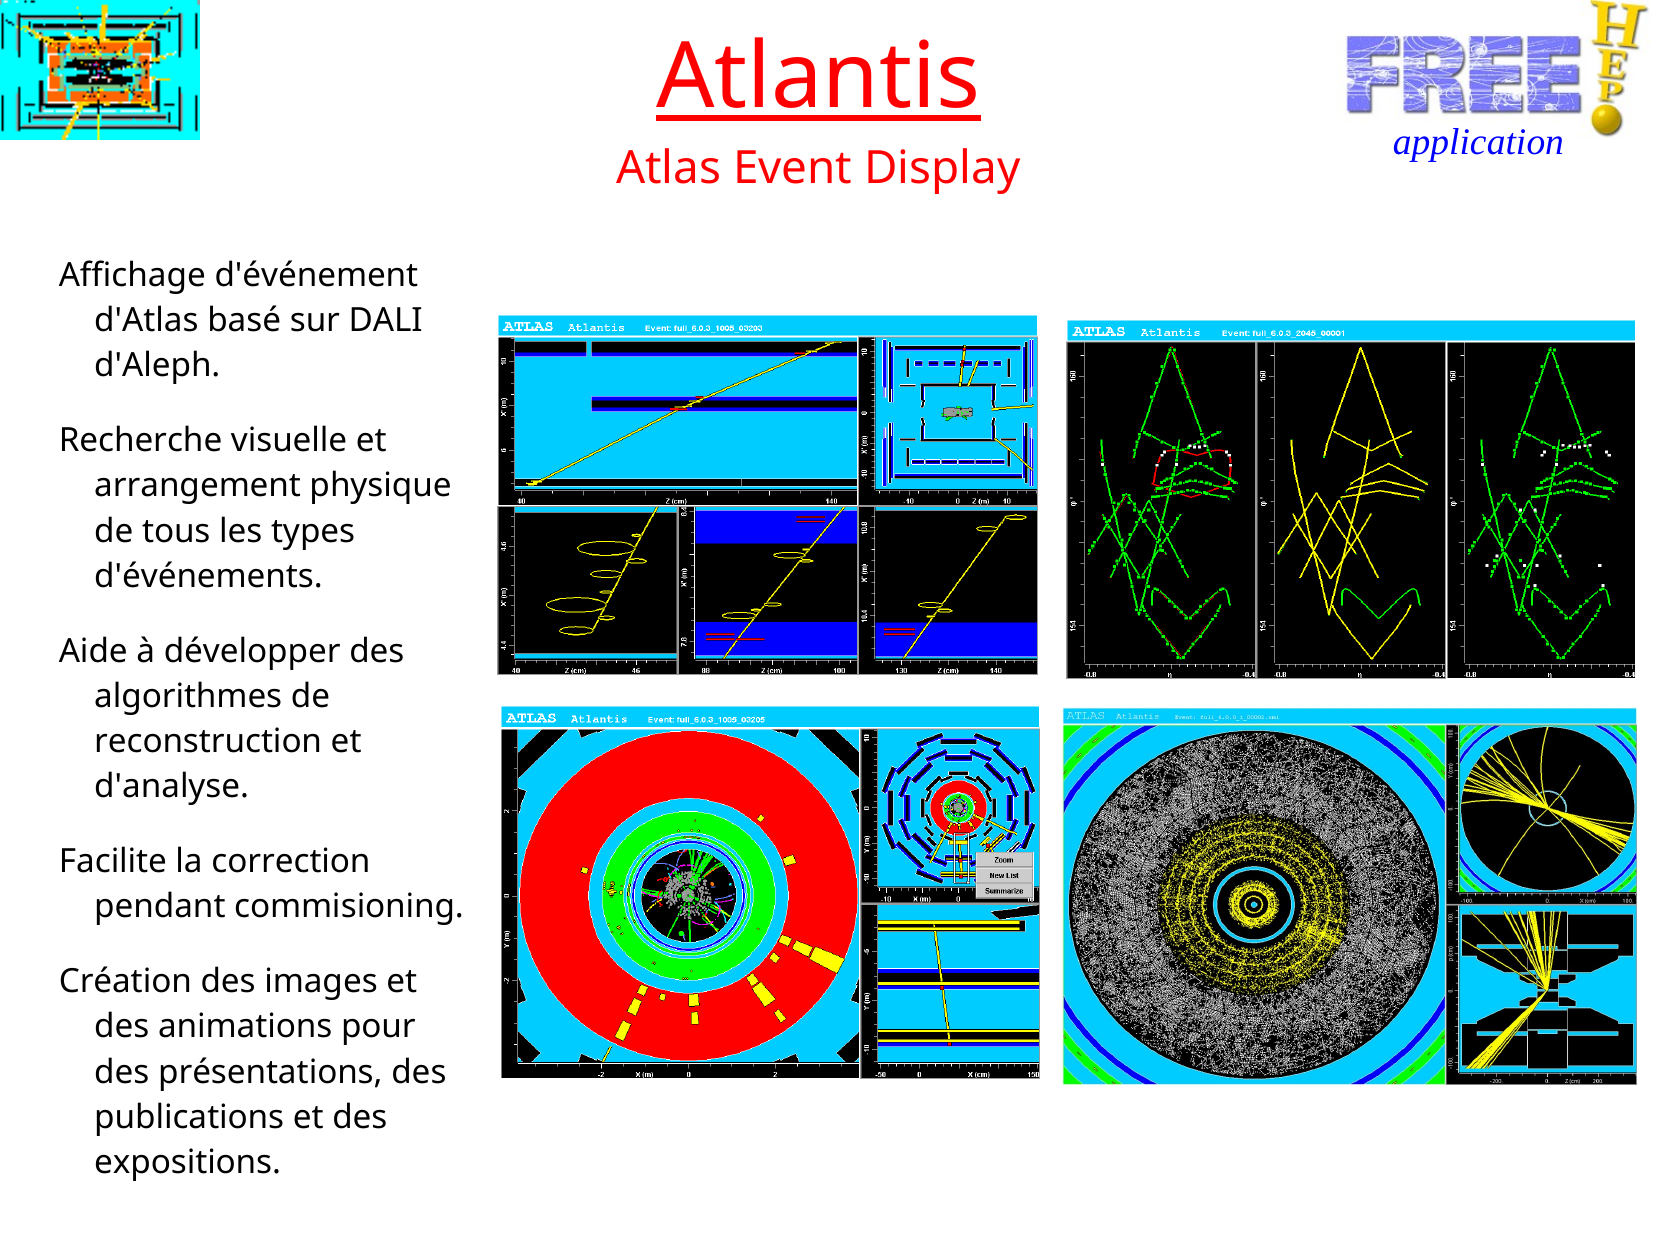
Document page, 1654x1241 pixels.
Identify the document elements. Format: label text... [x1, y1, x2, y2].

text_box application [1392, 121, 1560, 163]
picture [942, 407, 971, 420]
picture [889, 343, 1020, 402]
picture [912, 460, 1004, 464]
title Atlantis Atlas Event Display [112, 0, 1525, 208]
picture [961, 356, 972, 367]
picture [921, 382, 996, 410]
picture [1062, 707, 1637, 1085]
picture [921, 418, 997, 441]
picture [889, 423, 1027, 483]
picture [500, 705, 1040, 1080]
picture [497, 314, 1038, 675]
picture [1066, 319, 1636, 679]
picture [0, 0, 200, 140]
picture [1336, 0, 1654, 139]
picture [1023, 342, 1027, 402]
picture [929, 361, 938, 366]
picture [1068, 731, 1440, 1079]
picture [944, 361, 955, 366]
picture [976, 361, 988, 366]
list Affichage d'événement d'Atlas basé sur DALI d'Aleph. Recherche visuelle et arrangement physique de tous les types d'événements. Aide à développer des algorithmes de reconstruction et d'analyse. Facilite la correction pendant commisioning. Création des images et des animations pour des présentations, des publications et des expositions. [23, 250, 477, 1099]
